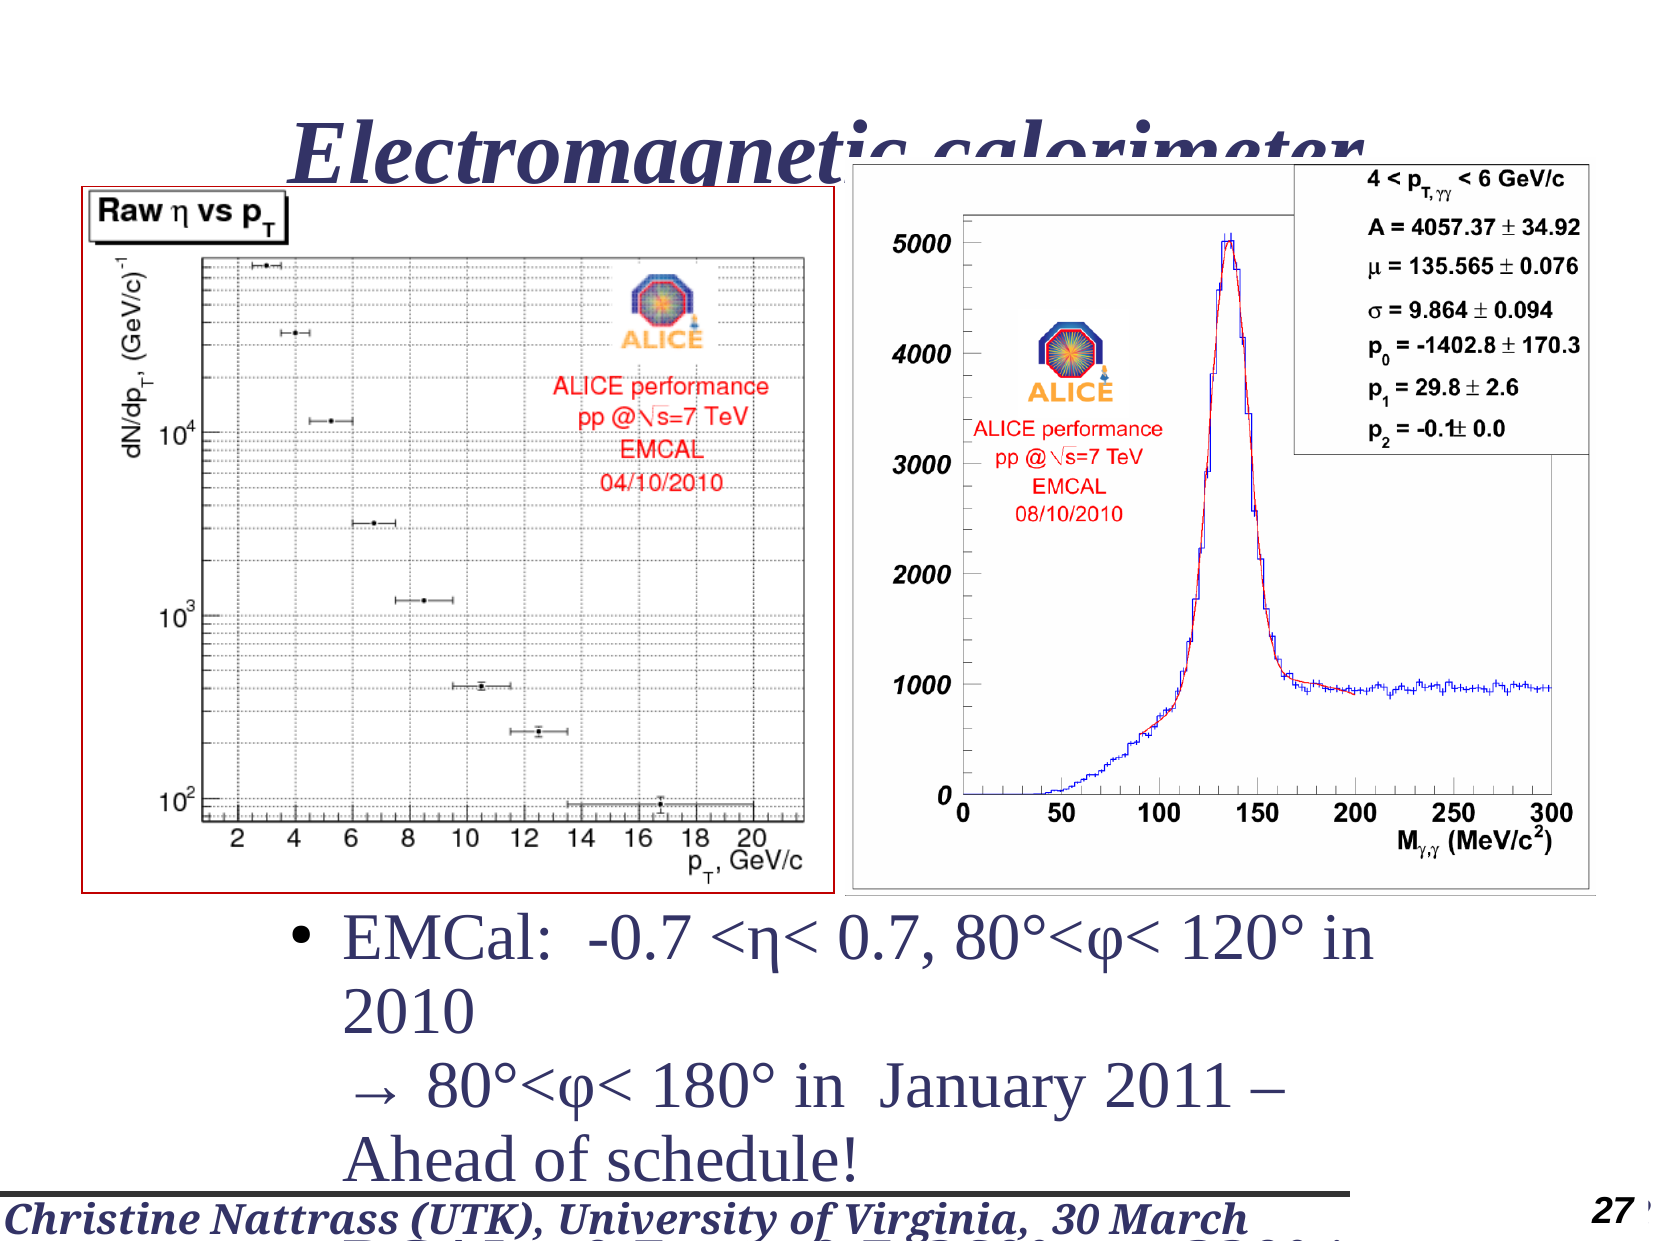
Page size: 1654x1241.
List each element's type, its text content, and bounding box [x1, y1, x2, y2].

picture [82, 187, 834, 892]
list EMCal: -0.7 <η< 0.7, 80°<φ< 120° in 2010 → 80°<φ< 180° in January 2011 – Ahead of schedule! DCAL: -0.7 <η< 0.7, 260°<φ< 320° in 2013 Access to di-jets, γ-jet, improve pT reach of e± [271, 899, 1390, 1241]
picture [845, 157, 1596, 896]
title Electromagnetic calorimeter [82, 49, 1571, 257]
text_box 27 [1573, 1181, 1649, 1239]
